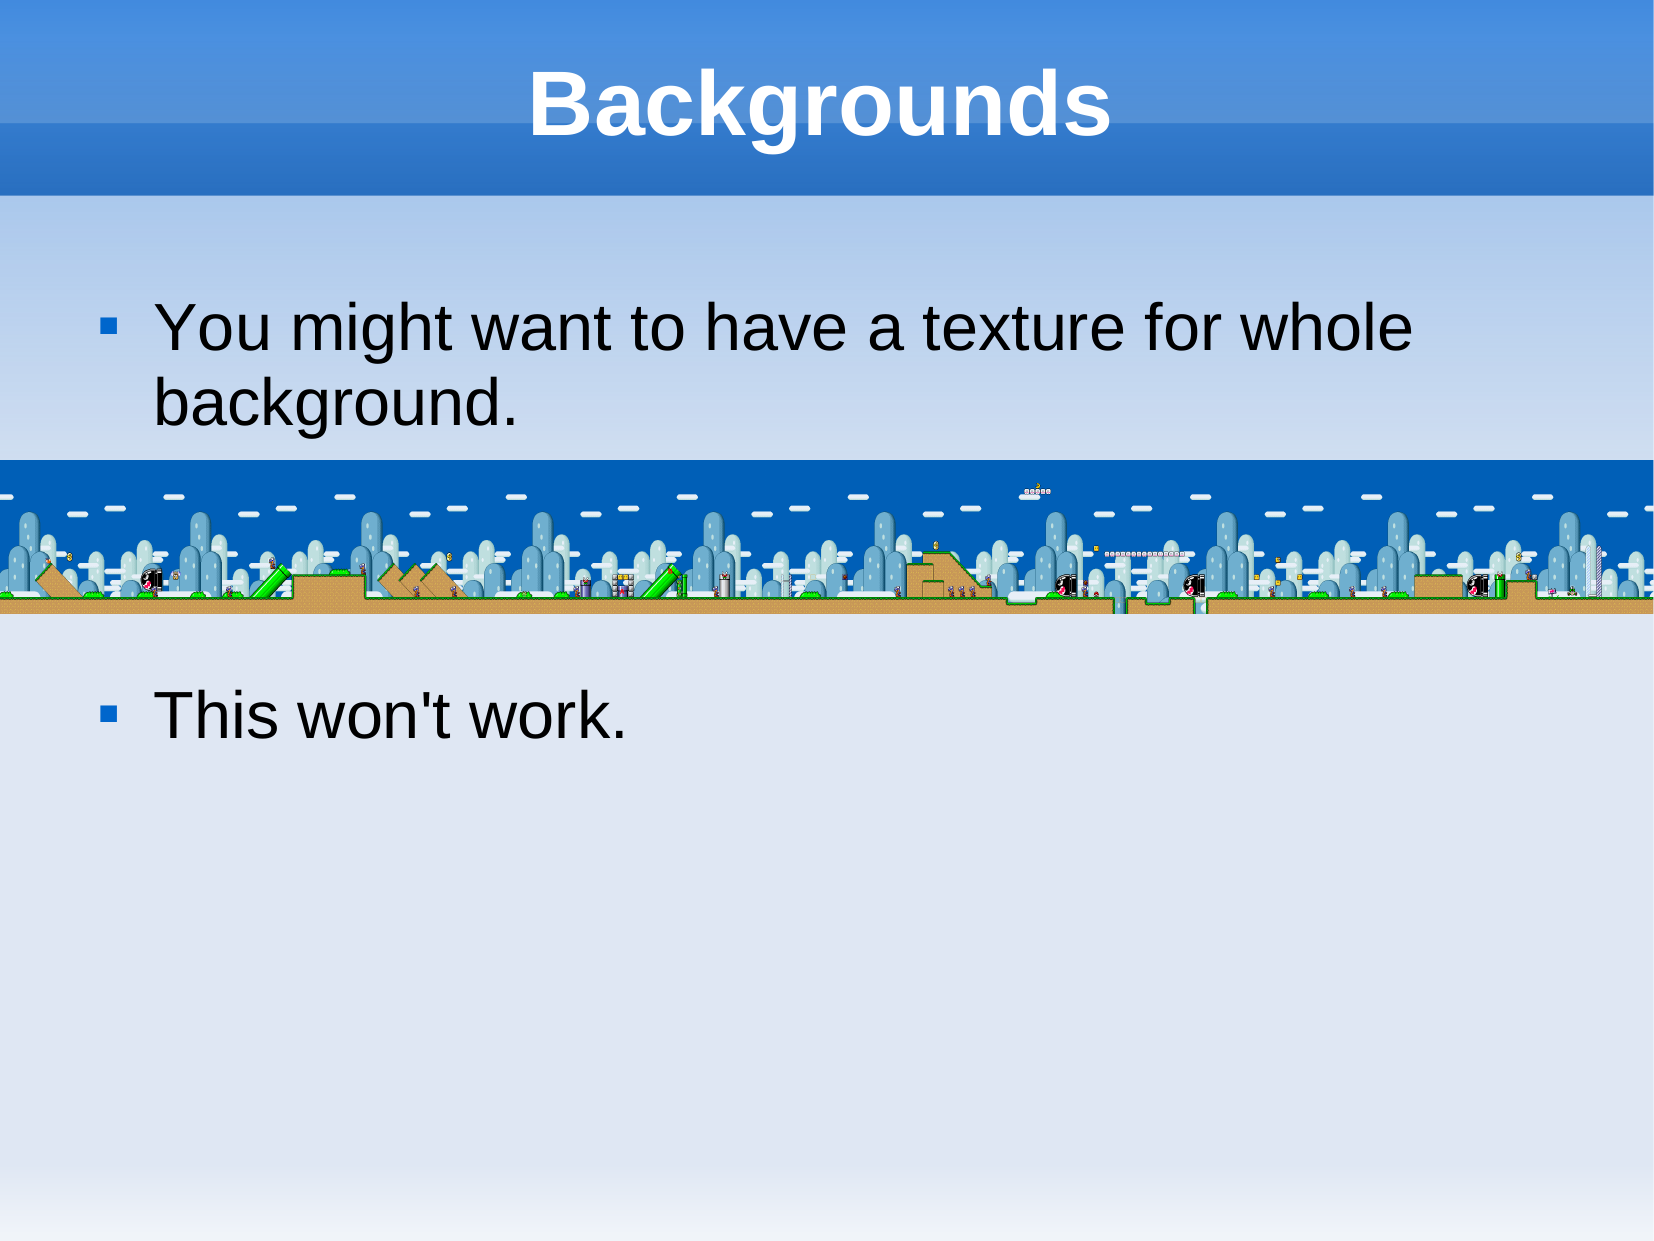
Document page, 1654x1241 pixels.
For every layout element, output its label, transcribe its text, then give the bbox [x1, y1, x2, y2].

list You might want to have a texture for whole background. This won't work. [82, 290, 1571, 460]
title Backgrounds [76, 0, 1565, 208]
list You might want to have a texture for whole background. This won't work. [82, 614, 1571, 1109]
picture [0, 0, 1654, 1241]
